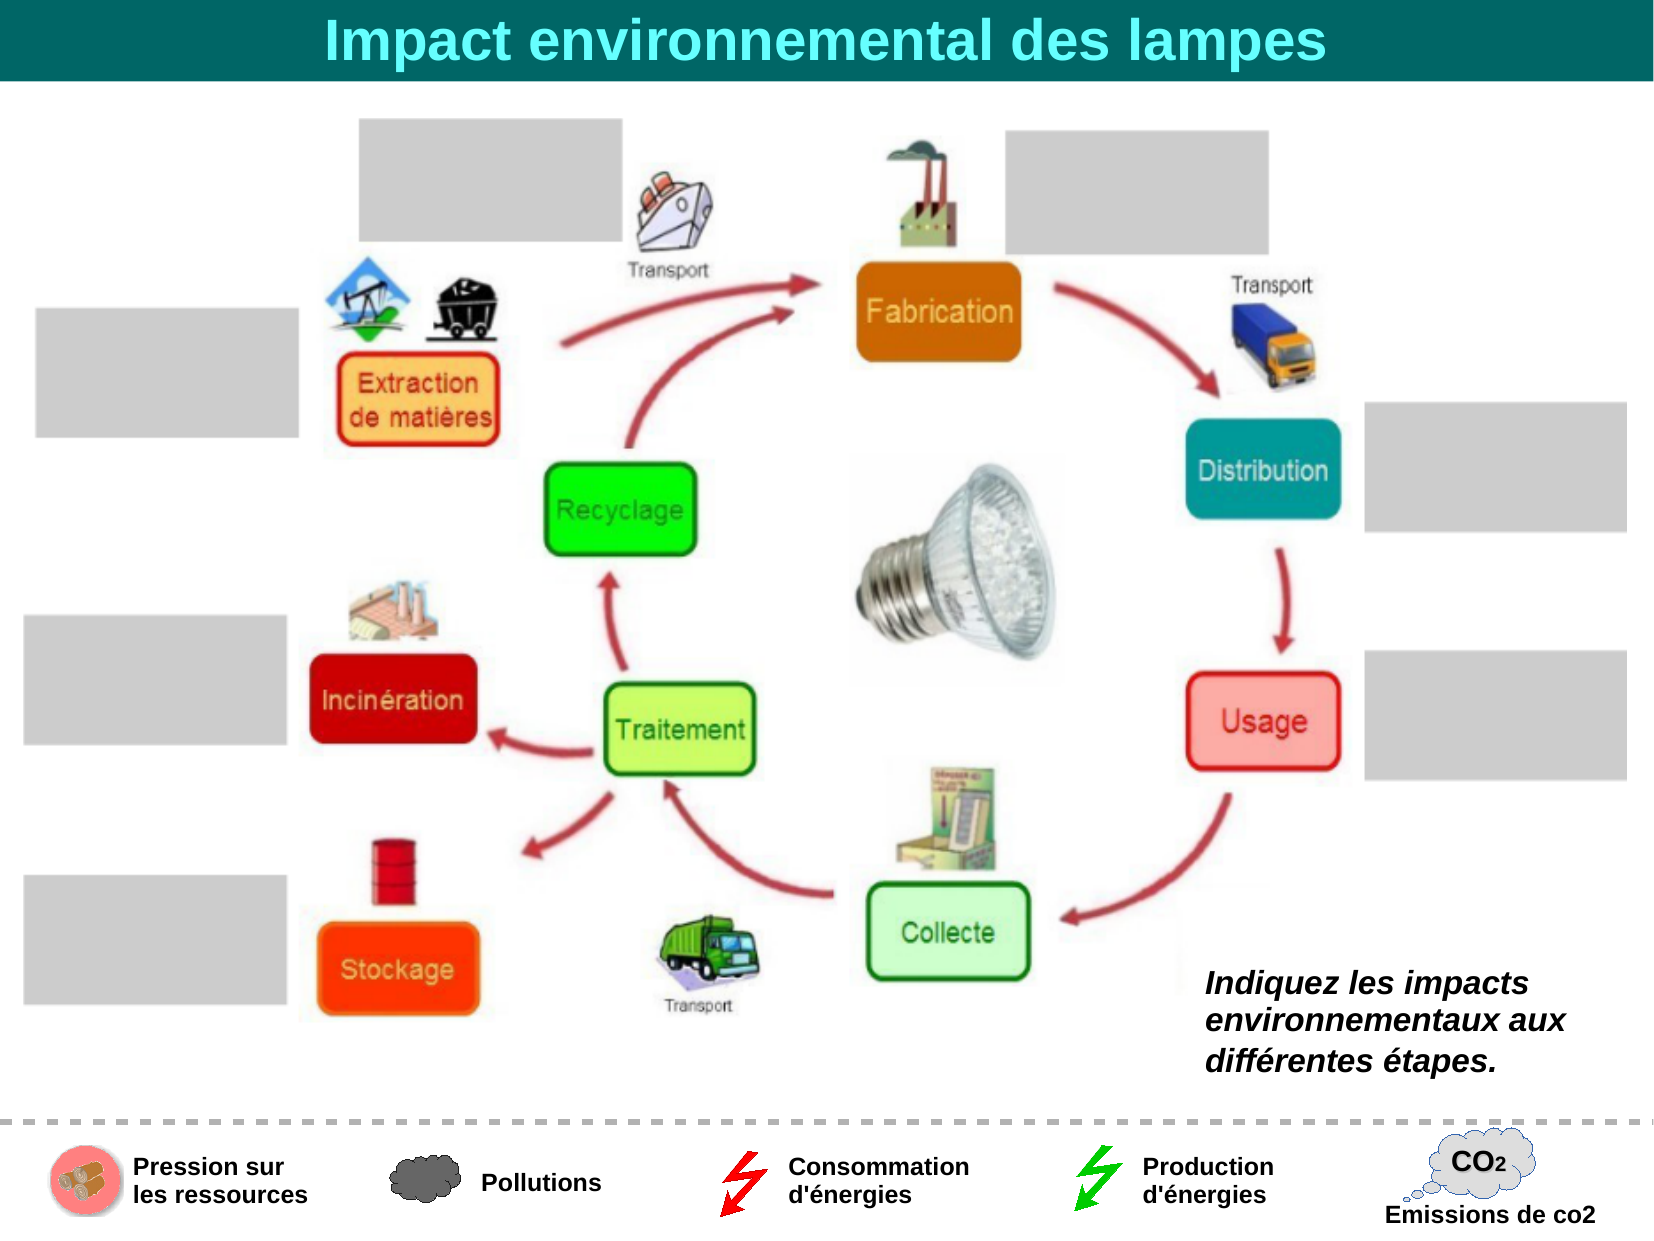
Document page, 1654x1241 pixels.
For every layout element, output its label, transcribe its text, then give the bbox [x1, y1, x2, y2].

text_box Impact environnemental des lampes [0, 0, 1654, 82]
text_box Emissions de co2 [1370, 1193, 1630, 1238]
text_box Consommation d'énergies [773, 1145, 993, 1219]
text_box CO2 [1412, 1127, 1536, 1193]
text_box [389, 1155, 461, 1203]
picture [23, 118, 1627, 1111]
text_box Production d'énergies [1127, 1145, 1312, 1219]
text_box Pollutions [466, 1161, 626, 1205]
text_box [1074, 1145, 1123, 1211]
picture [47, 1145, 118, 1217]
text_box Indiquez les impacts environnementaux aux différentes étapes. [1190, 956, 1595, 1090]
text_box [720, 1151, 768, 1217]
text_box Pression sur les ressources [118, 1145, 331, 1219]
